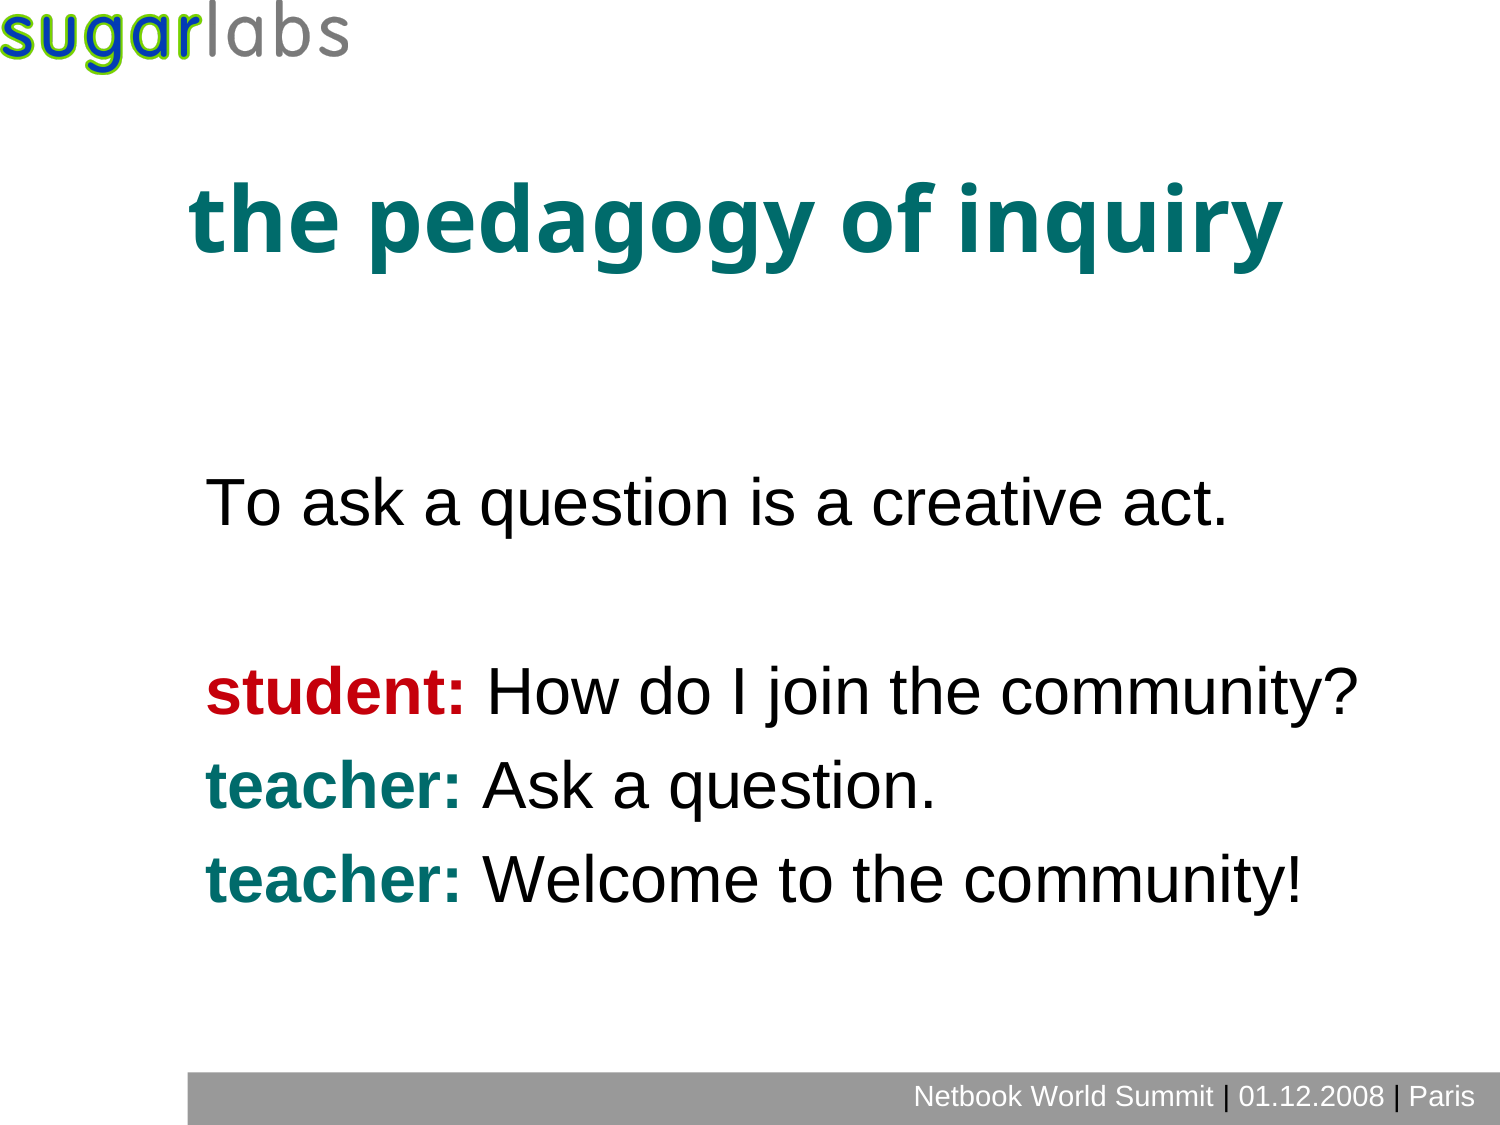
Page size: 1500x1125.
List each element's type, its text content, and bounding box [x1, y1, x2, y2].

picture [0, 0, 348, 75]
title the pedagogy of inquiry [187, 75, 1500, 338]
subtitle To ask a question is a creative act. student: How do I join the community? teacher: Ask a question. teacher: Welcome to the community! [187, 337, 1425, 1042]
